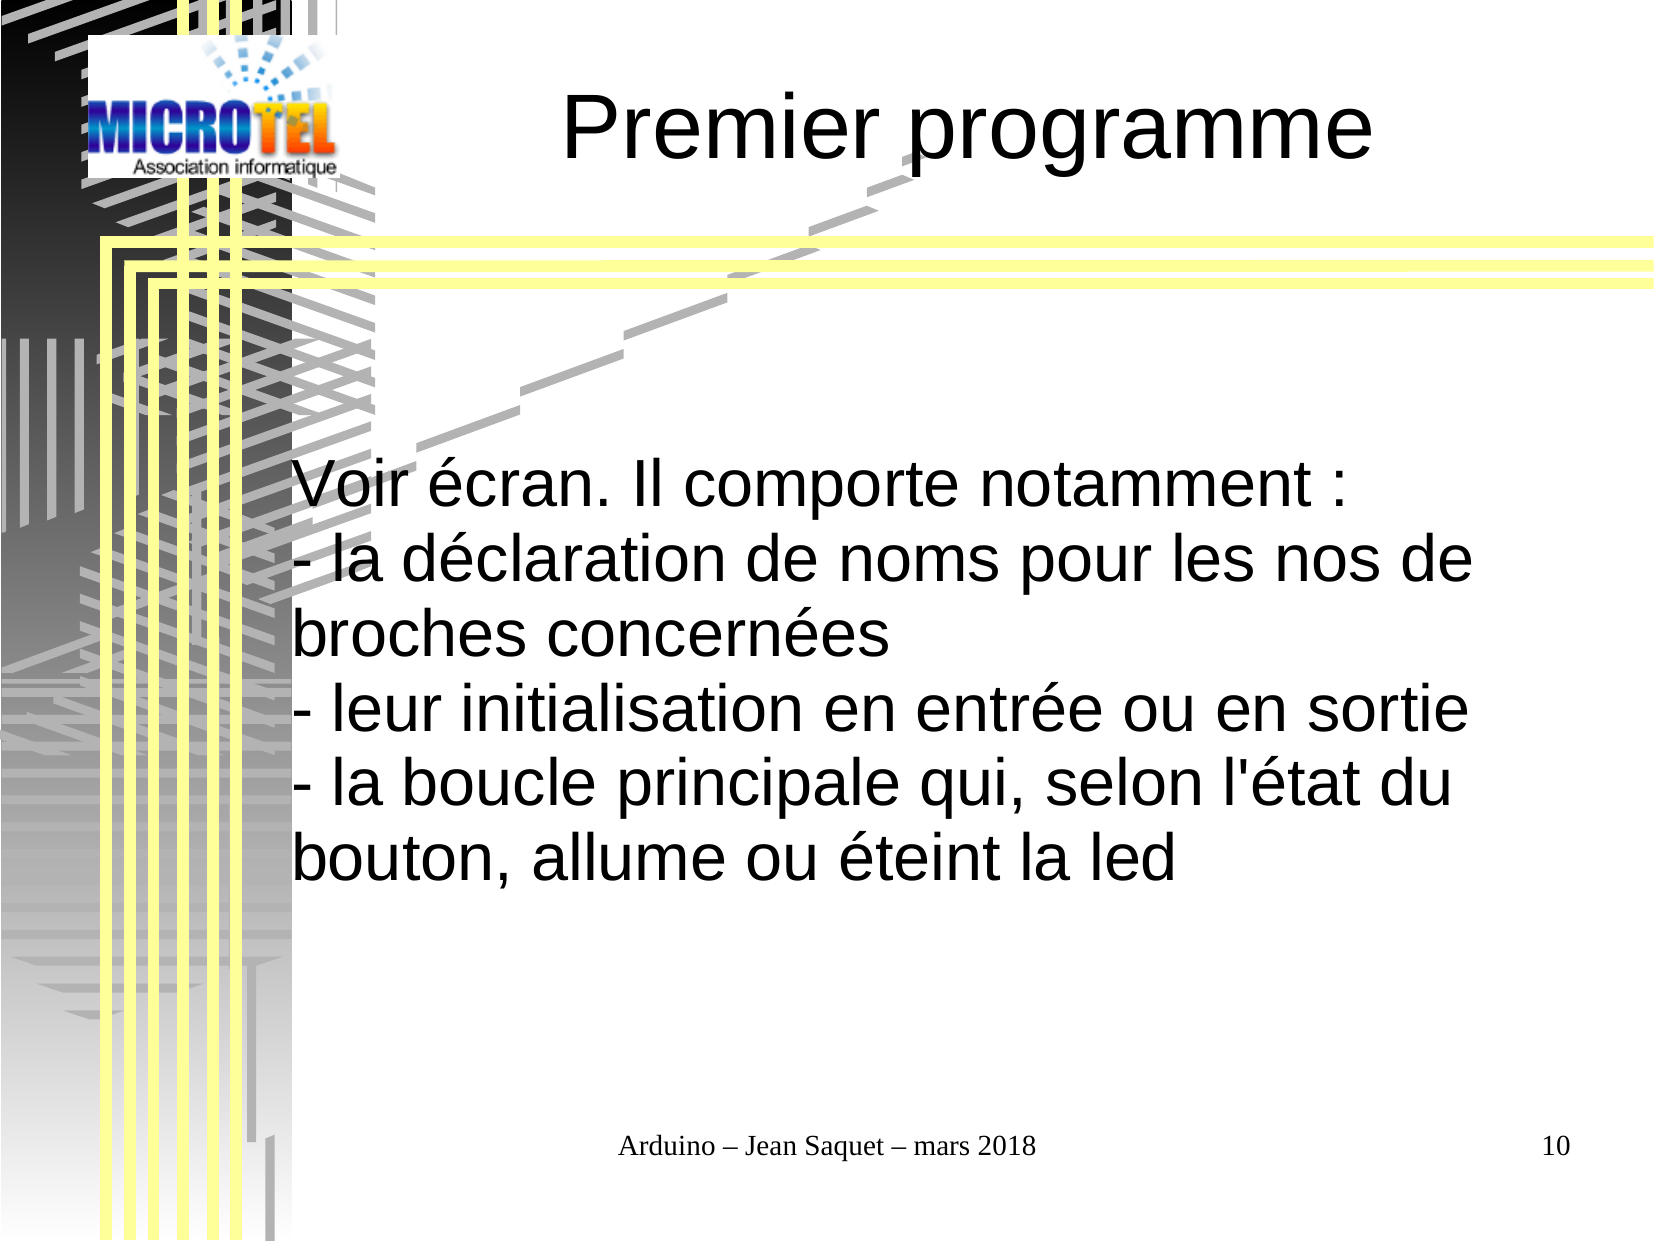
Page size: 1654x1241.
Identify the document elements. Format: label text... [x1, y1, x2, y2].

title Premier programme [383, 23, 1554, 231]
picture [88, 35, 340, 178]
subtitle Voir écran. Il comporte notamment : - la déclaration de noms pour les nos de broches concernées - leur initialisation en entrée ou en sortie - la boucle principale qui, selon l'état du bouton, allume ou éteint la led [291, 298, 1567, 1118]
